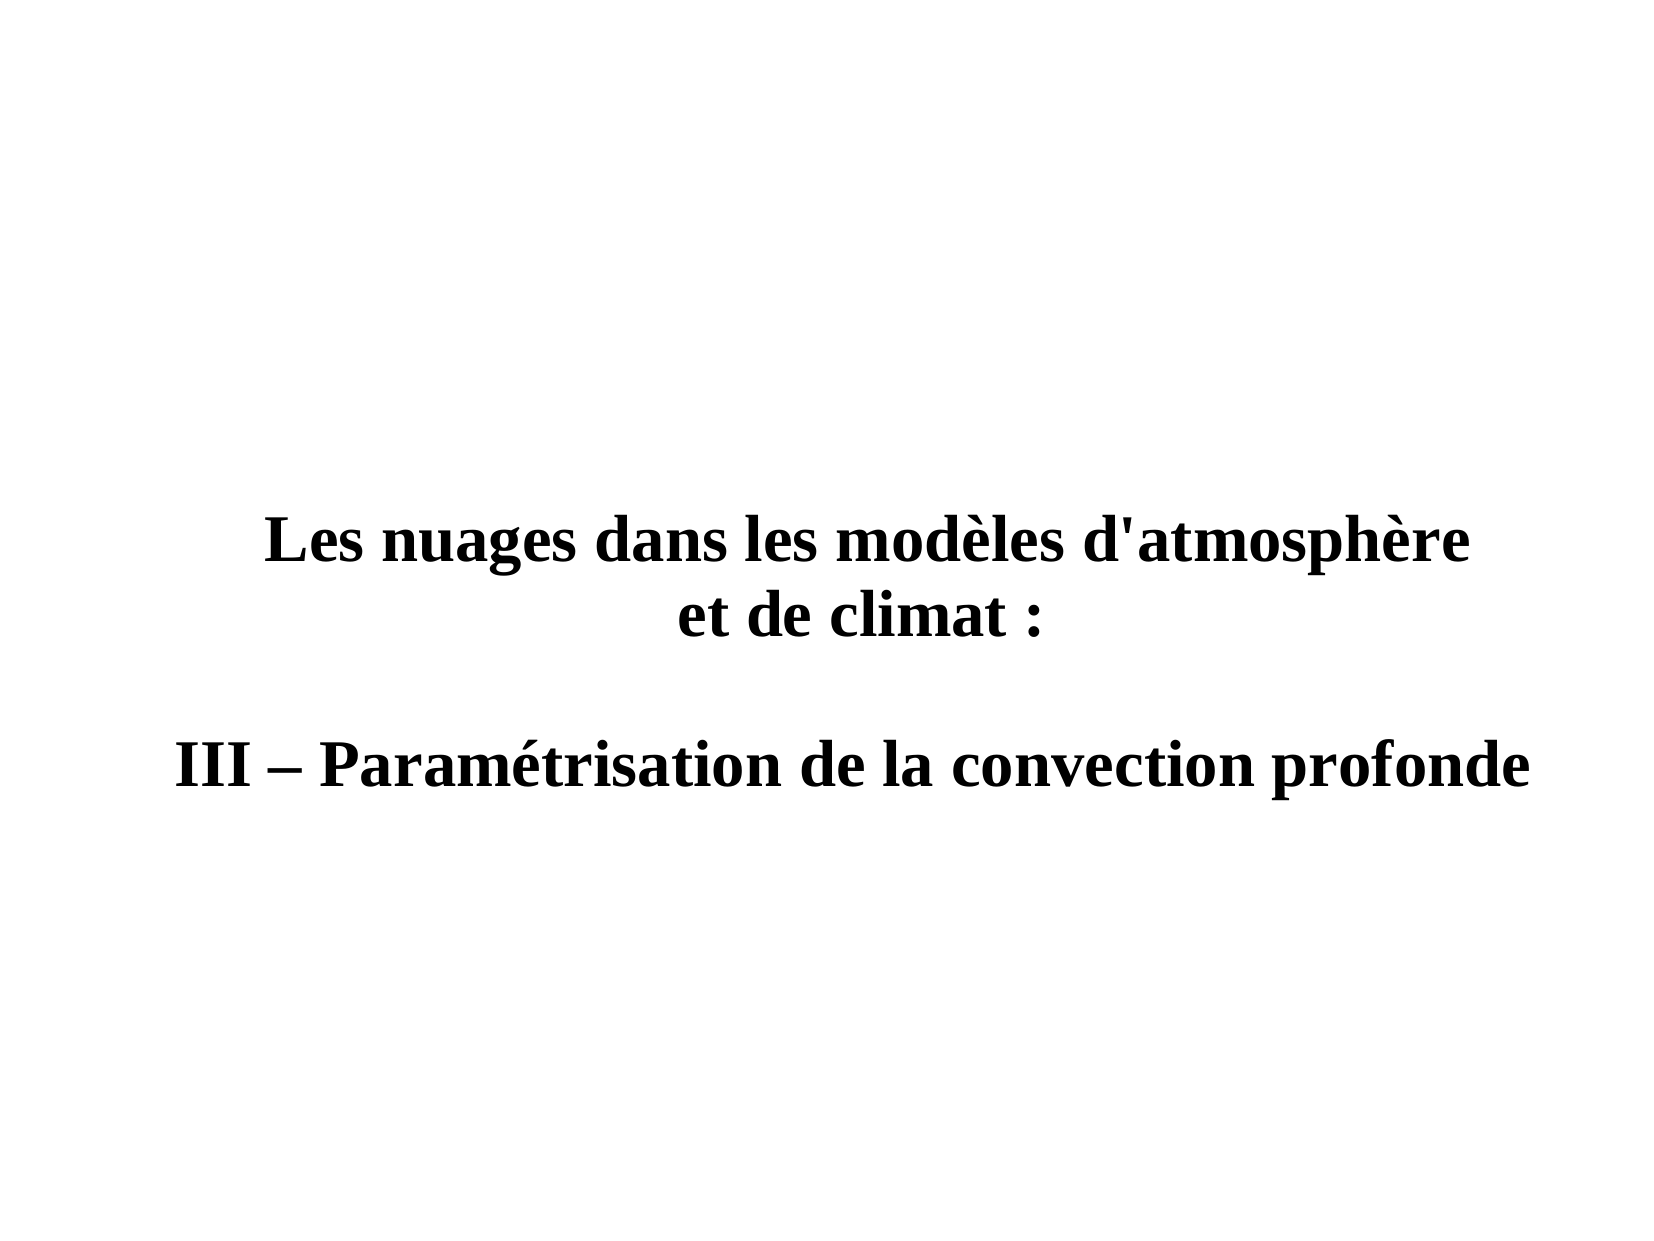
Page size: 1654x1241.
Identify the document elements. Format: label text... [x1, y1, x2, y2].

text_box Les nuages dans les modèles d'atmosphère et de climat : III – Paramétrisation de la convection profonde [174, 501, 1534, 802]
